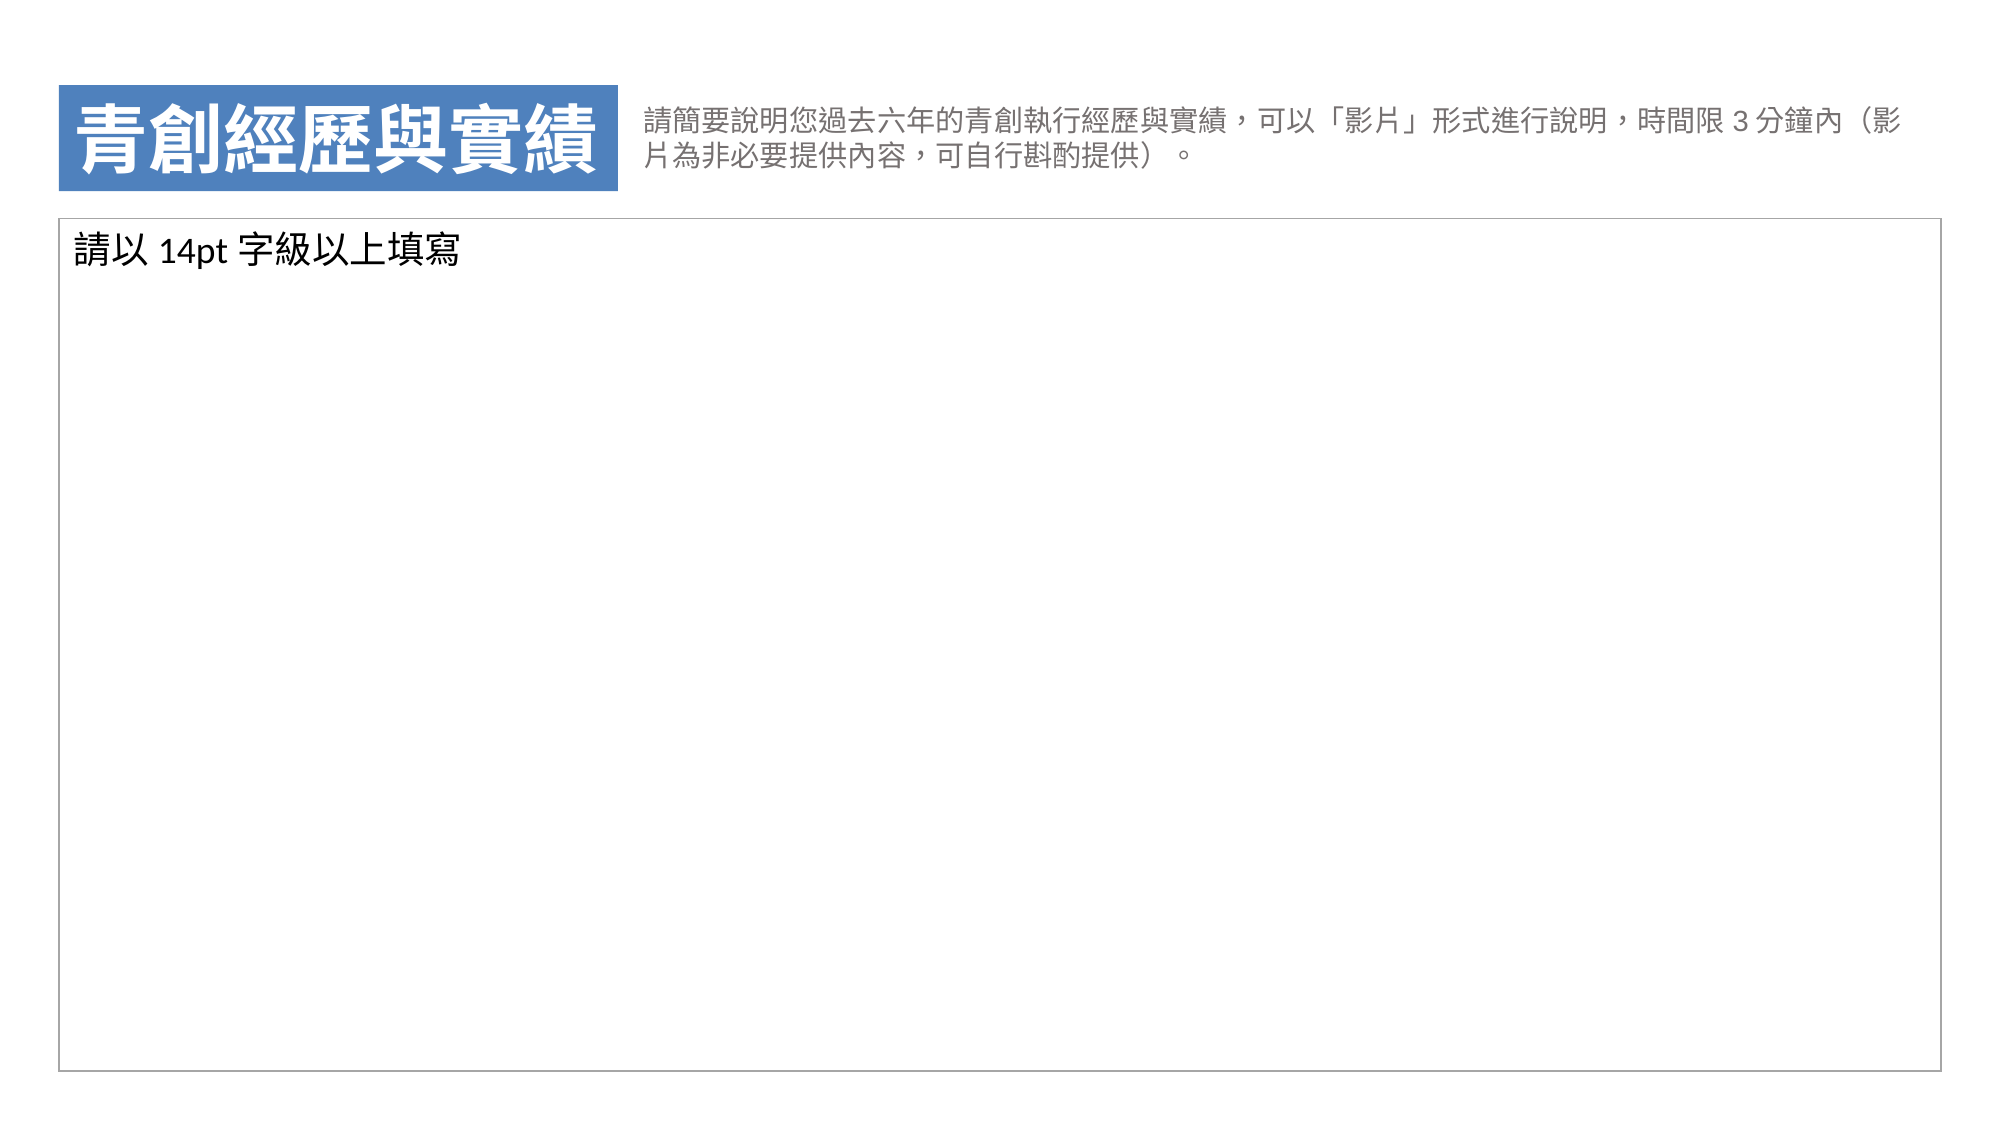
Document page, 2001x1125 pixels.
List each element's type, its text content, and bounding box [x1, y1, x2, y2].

text_box 請簡要說明您過去六年的青創執行經歷與實績，可以「影片」形式進行說明，時間限3分鐘內（影片為非必要提供內容，可自行斟酌提供）。 [628, 95, 1942, 181]
text_box 請以14pt字級以上填寫 [58, 218, 1941, 1072]
text_box 青創經歷與實績 [58, 85, 618, 192]
